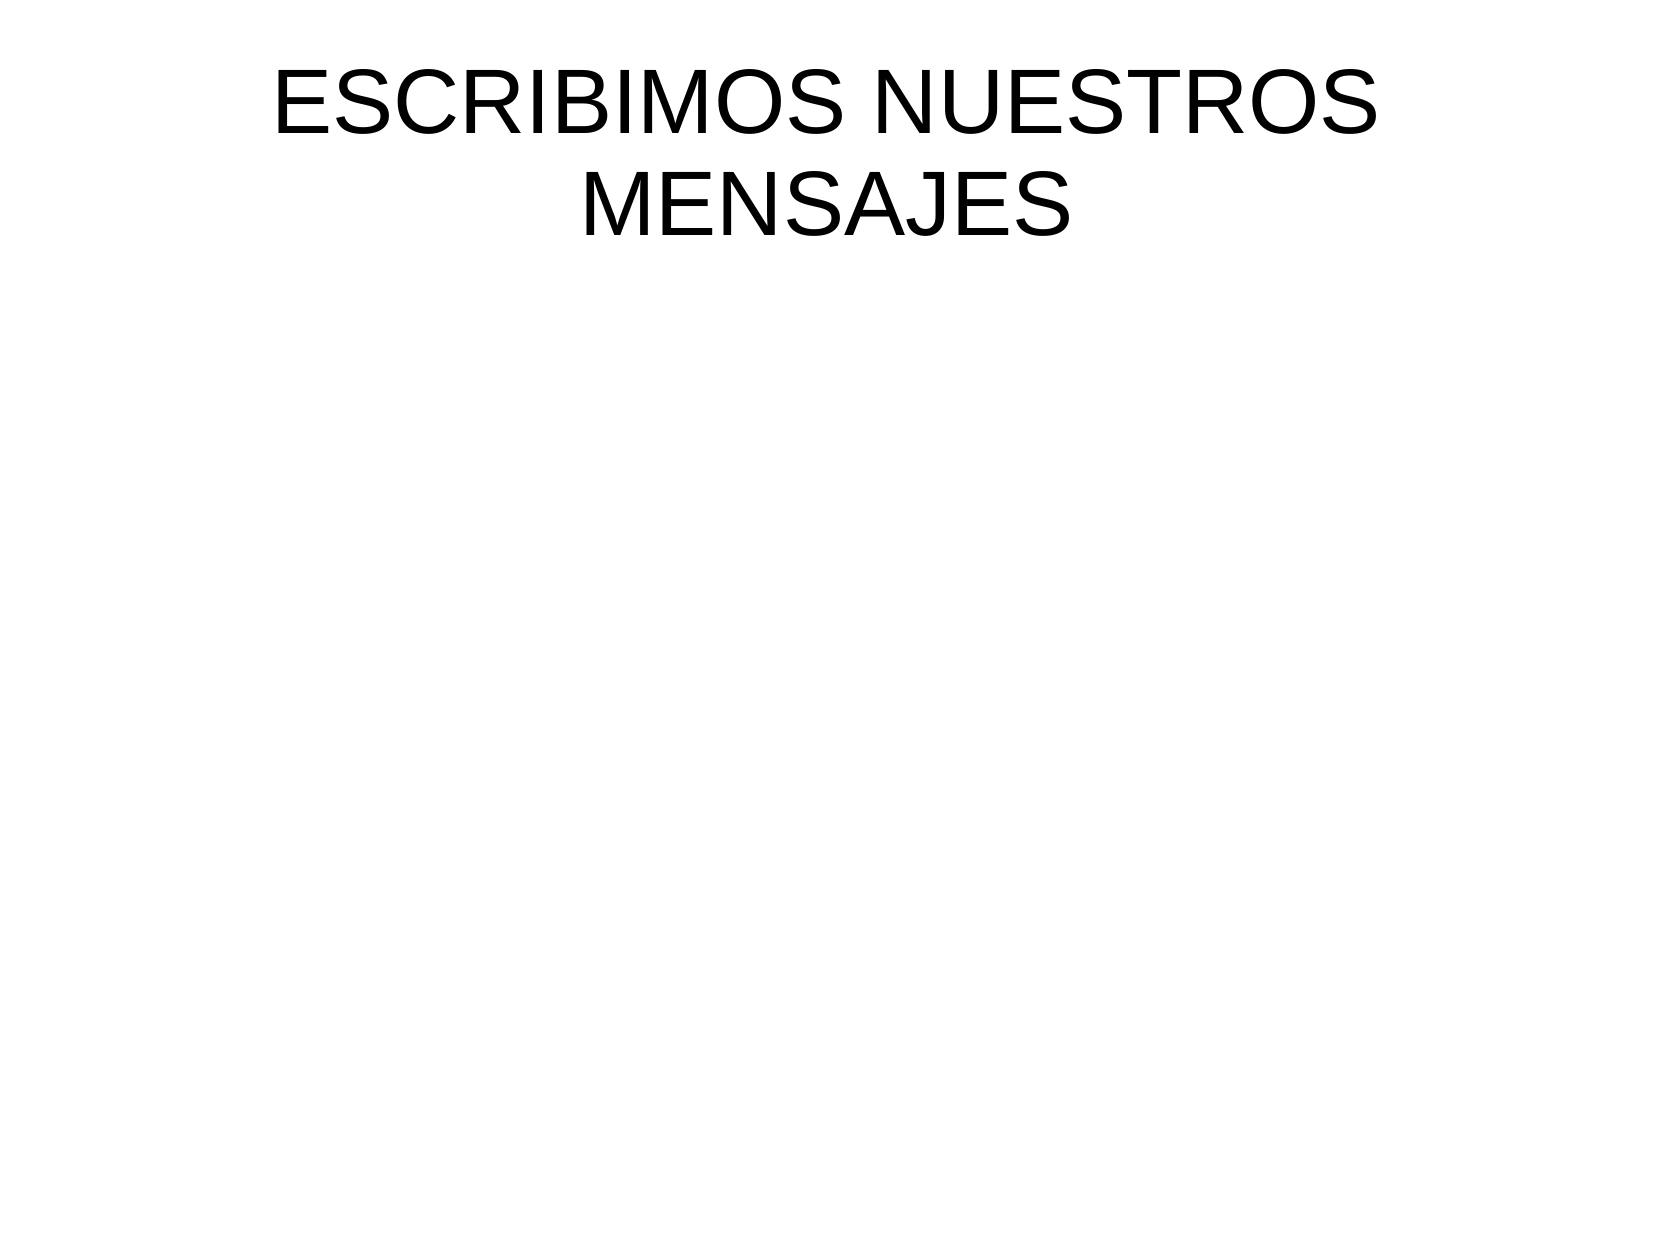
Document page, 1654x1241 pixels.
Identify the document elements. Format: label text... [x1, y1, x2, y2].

title ESCRIBIMOS NUESTROS MENSAJES [82, 49, 1571, 257]
